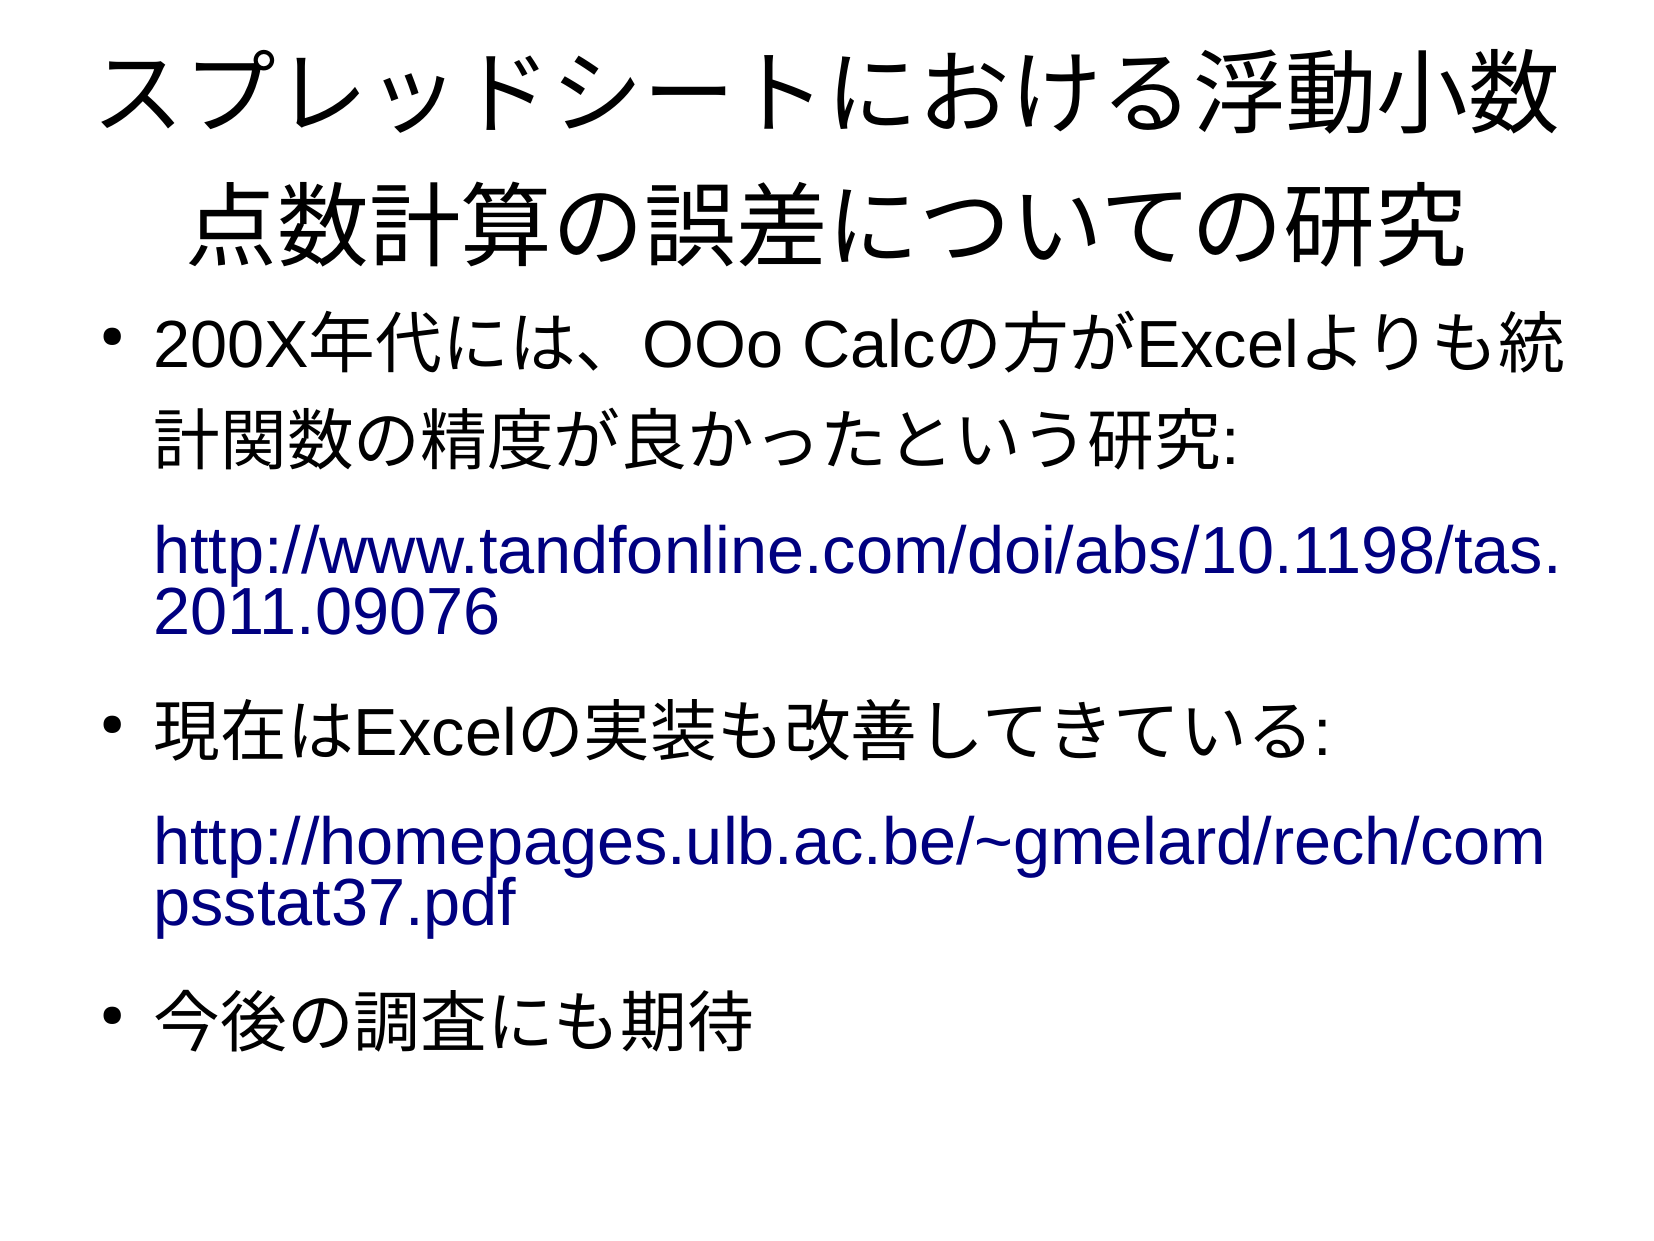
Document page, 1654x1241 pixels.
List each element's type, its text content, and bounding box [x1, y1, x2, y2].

title スプレッドシートにおける浮動小数点数計算の誤差についての研究 [82, 49, 1571, 257]
list 200X年代には、OOo Calcの方がExcelよりも統計関数の精度が良かったという研究: http://www.tandfonline.com/doi/abs/10.1198/tas.2011.09076 現在はExcelの実装も改善してきている: http://homepages.ulb.ac.be/~gmelard/rech/compsstat37.pdf 今後の調査にも期待 [82, 290, 1571, 1010]
